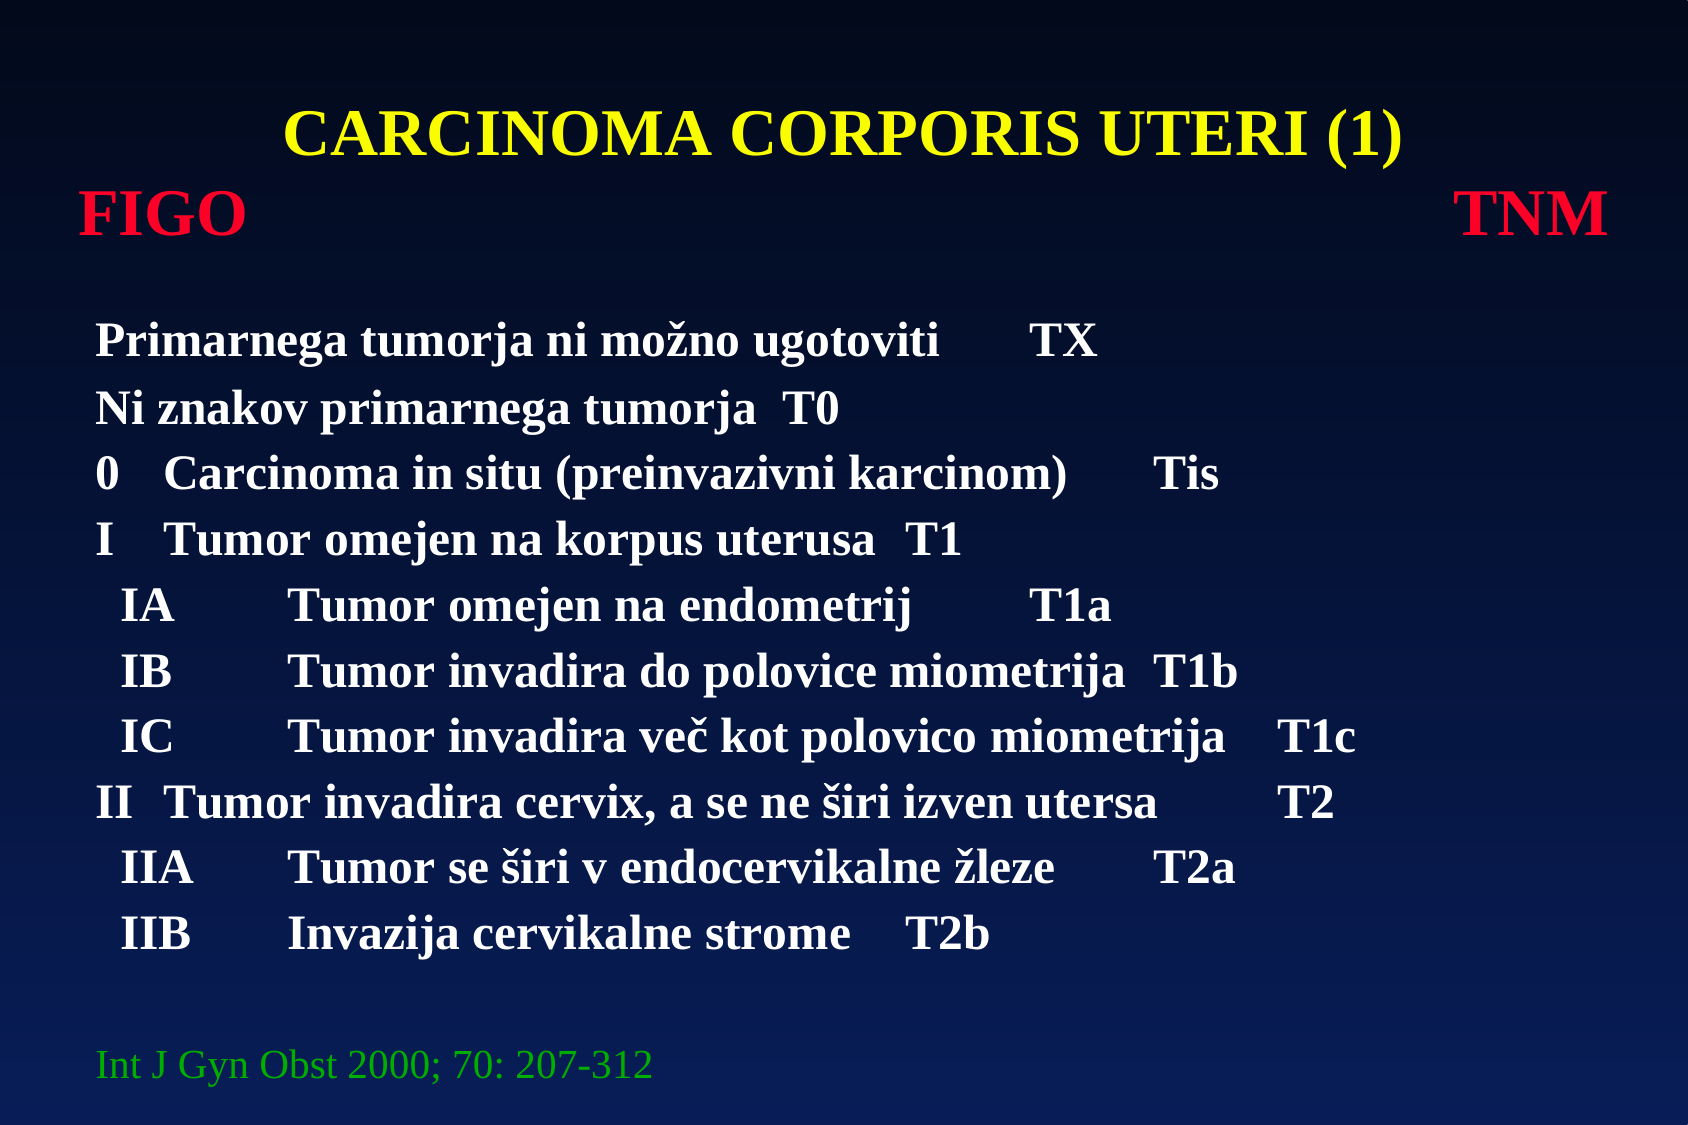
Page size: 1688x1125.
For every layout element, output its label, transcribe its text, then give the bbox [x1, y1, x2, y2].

title CARCINOMA CORPORIS UTERI (1) FIGO TNM [0, 49, 1688, 288]
list Primarnega tumorja ni možno ugotoviti TX Ni znakov primarnega tumorja T0 0 Carcinoma in situ (preinvazivni karcinom) Tis I Tumor omejen na korpus uterusa T1 IA Tumor omejen na endometrij T1a IB Tumor invadira do polovice miometrija T1b IC Tumor invadira več kot polovico miometrija T1c II Tumor invadira cervix, a se ne širi izven utersa T2 IIA Tumor se širi v endocervikalne žleze T2a IIB Invazija cervikalne strome T2b Int J Gyn Obst 2000; 70: 207-312 [24, 299, 1688, 1100]
